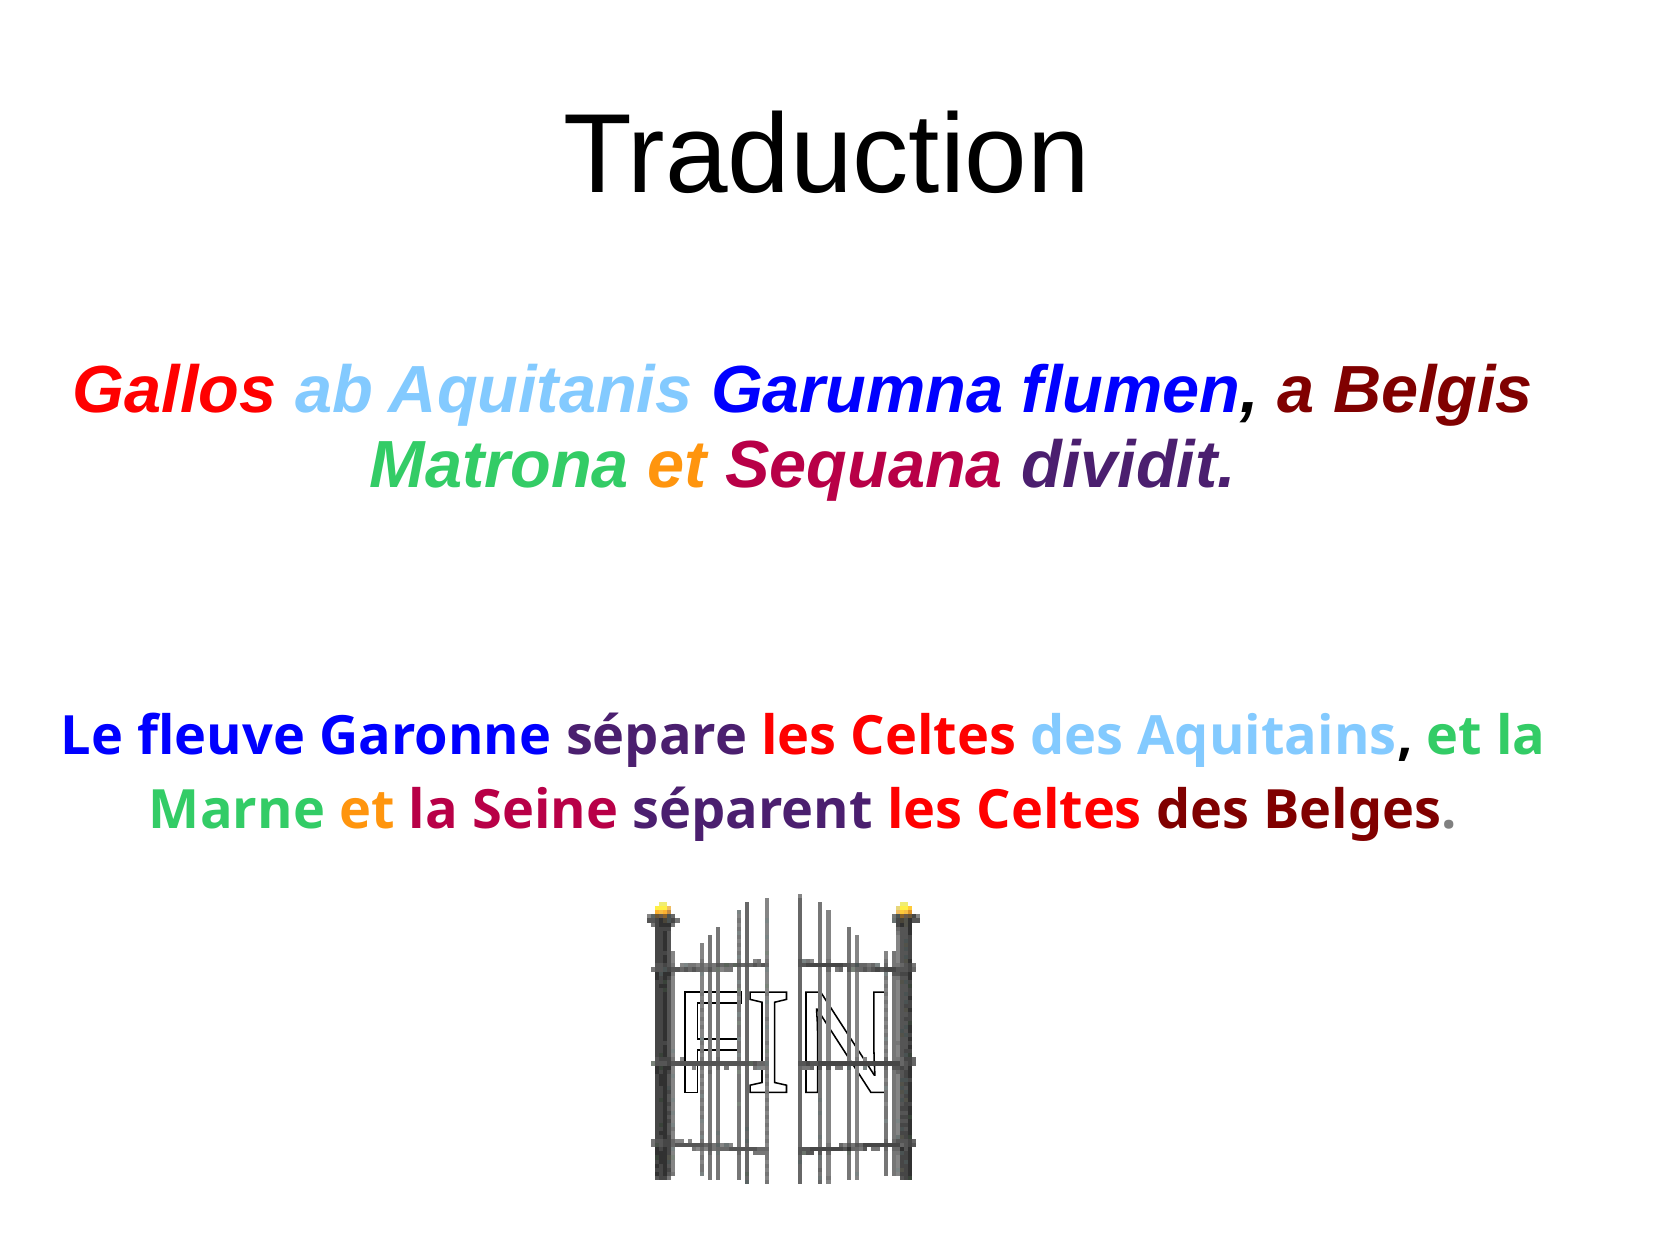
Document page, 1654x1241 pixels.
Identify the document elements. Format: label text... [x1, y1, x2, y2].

subtitle Gallos ab Aquitanis Garumna flumen, a Belgis Matrona et Sequana dividit. Le fleuve Garonne sépare les Celtes des Aquitains, et la Marne et la Seine séparent les Celtes des Belges. [59, 188, 1548, 1008]
picture [578, 874, 1027, 1205]
title Traduction [82, 49, 1571, 257]
